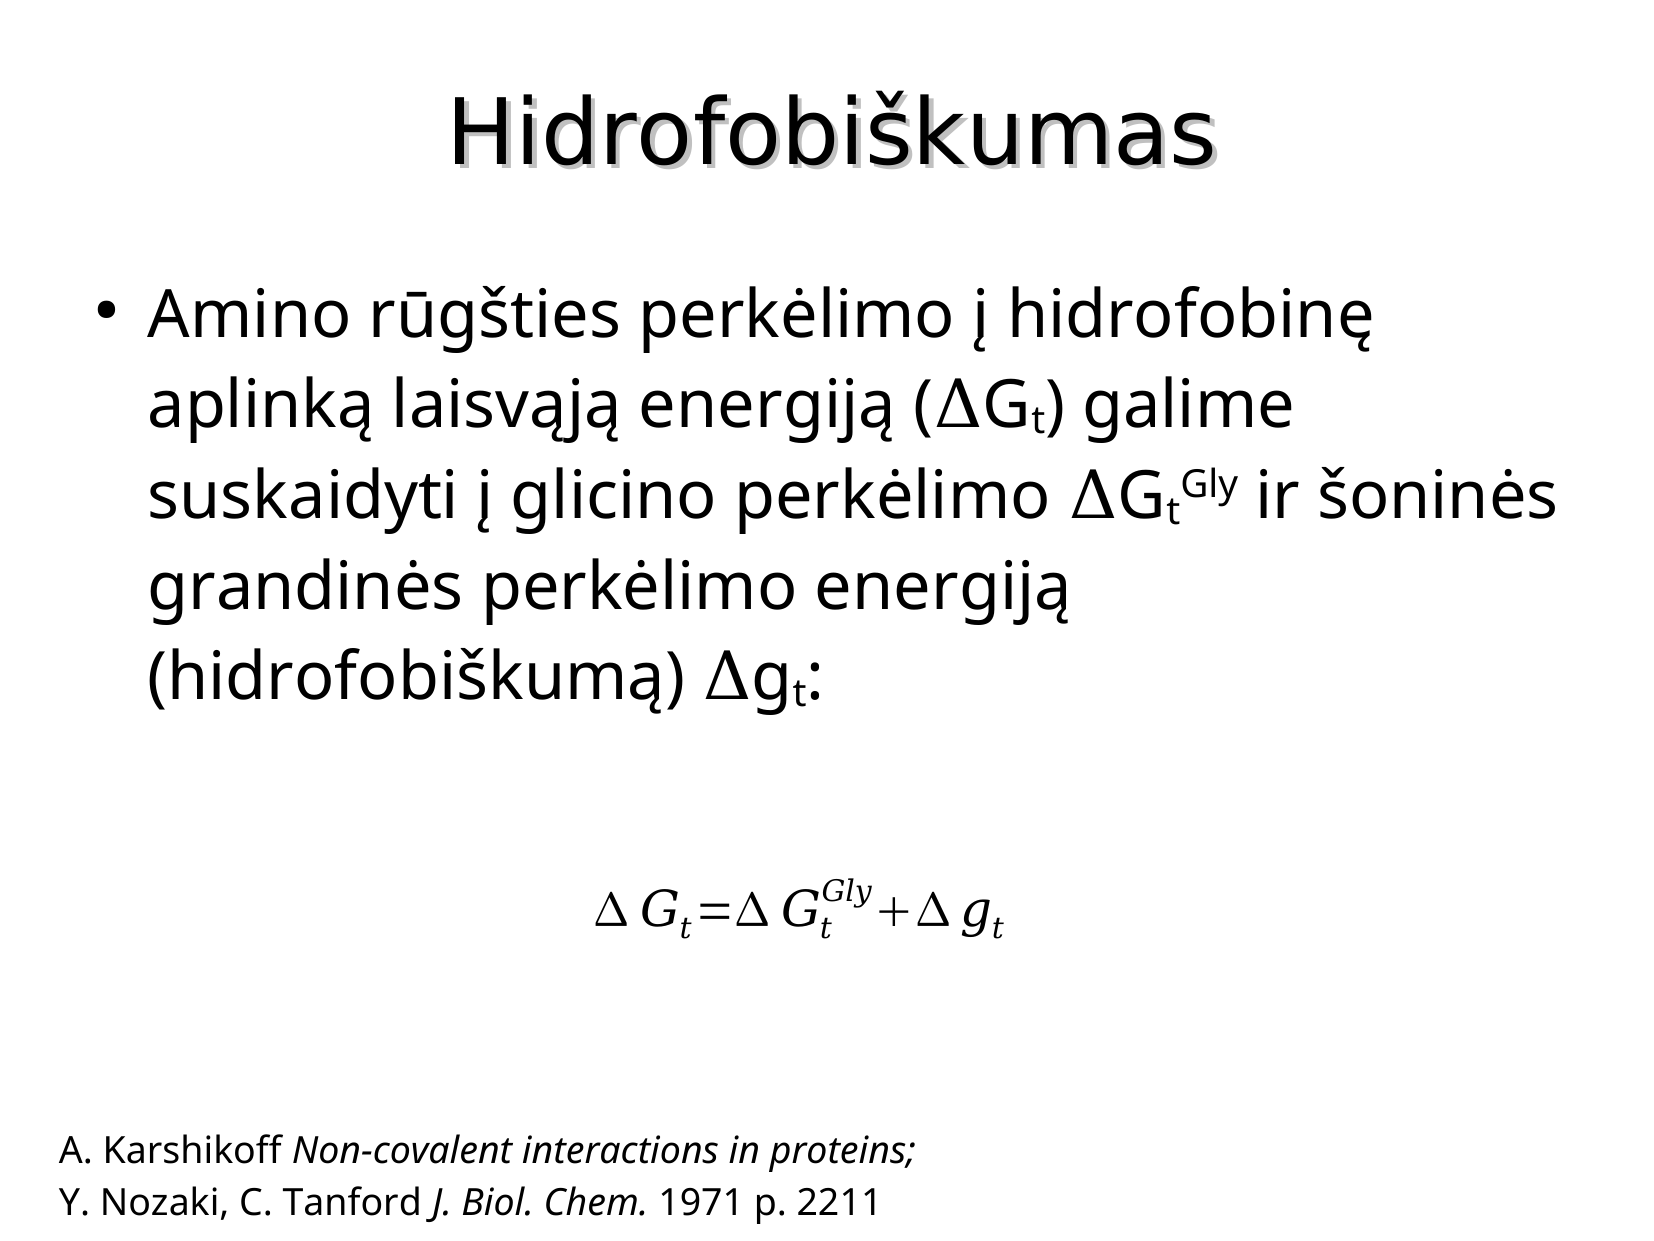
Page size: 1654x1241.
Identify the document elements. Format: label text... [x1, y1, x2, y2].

title Hidrofobiškumas [88, 29, 1577, 237]
text_box A. Karshikoff Non-covalent interactions in proteins; Y. Nozaki, C. Tanford J. Biol. Chem. 1971 p. 2211 [44, 1116, 1063, 1226]
chart [588, 873, 1011, 946]
list Amino rūgšties perkėlimo į hidrofobinę aplinką laisvąją energiją (ΔGt) galime suskaidyti į glicino perkėlimo ΔGtGly ir šoninės grandinės perkėlimo energiją (hidrofobiškumą) Δgt: [76, 265, 1565, 1070]
